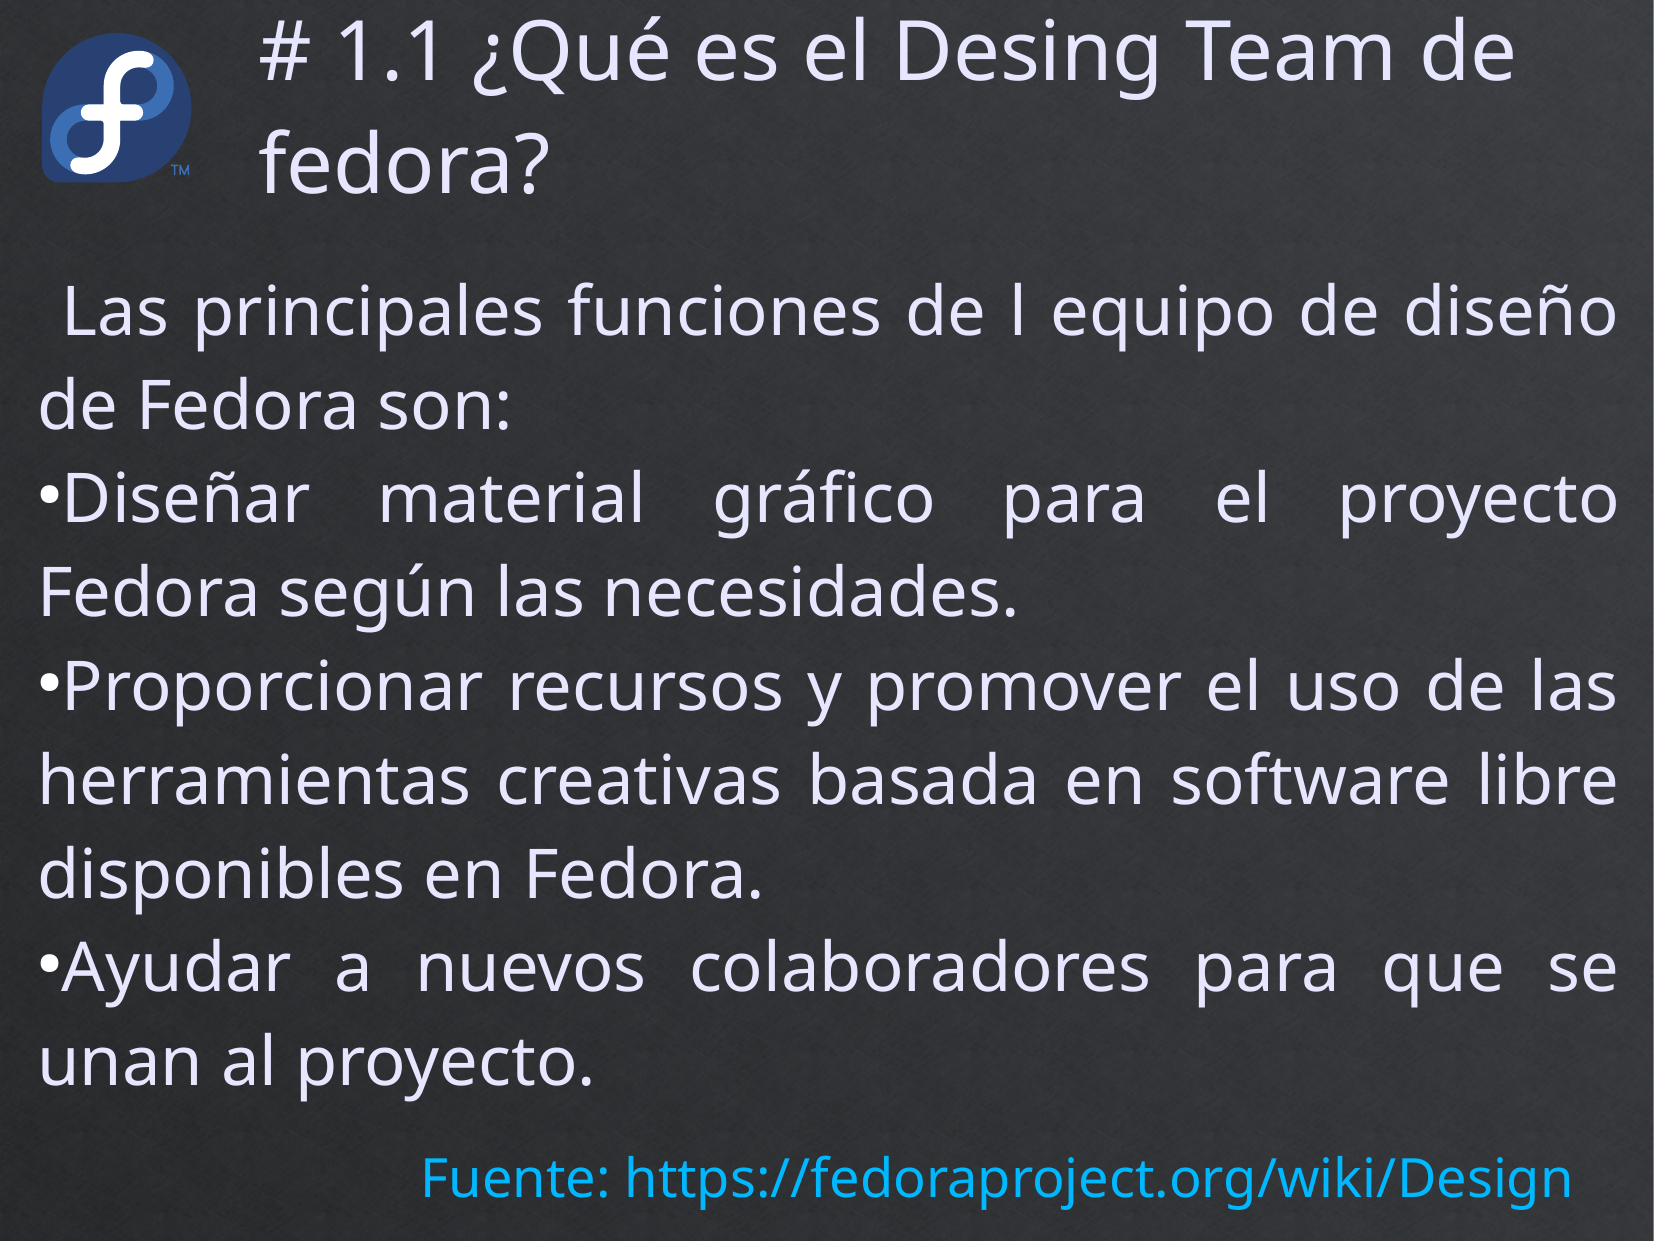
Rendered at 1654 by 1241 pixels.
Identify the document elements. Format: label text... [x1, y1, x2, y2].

text_box Fuente: https://fedoraproject.org/wiki/Design [0, 1139, 1576, 1213]
picture [0, 0, 1654, 1241]
subtitle Las principales funciones de l equipo de diseño de Fedora son: Diseñar material gráfico para el proyecto Fedora según las necesidades. Proporcionar recursos y promover el uso de las herramientas creativas basada en software libre disponibles en Fedora. Ayudar a nuevos colaboradores para que se unan al proyecto. [37, 257, 1621, 1111]
title # 1.1 ¿Qué es el Desing Team de fedora? [267, 1, 1642, 210]
